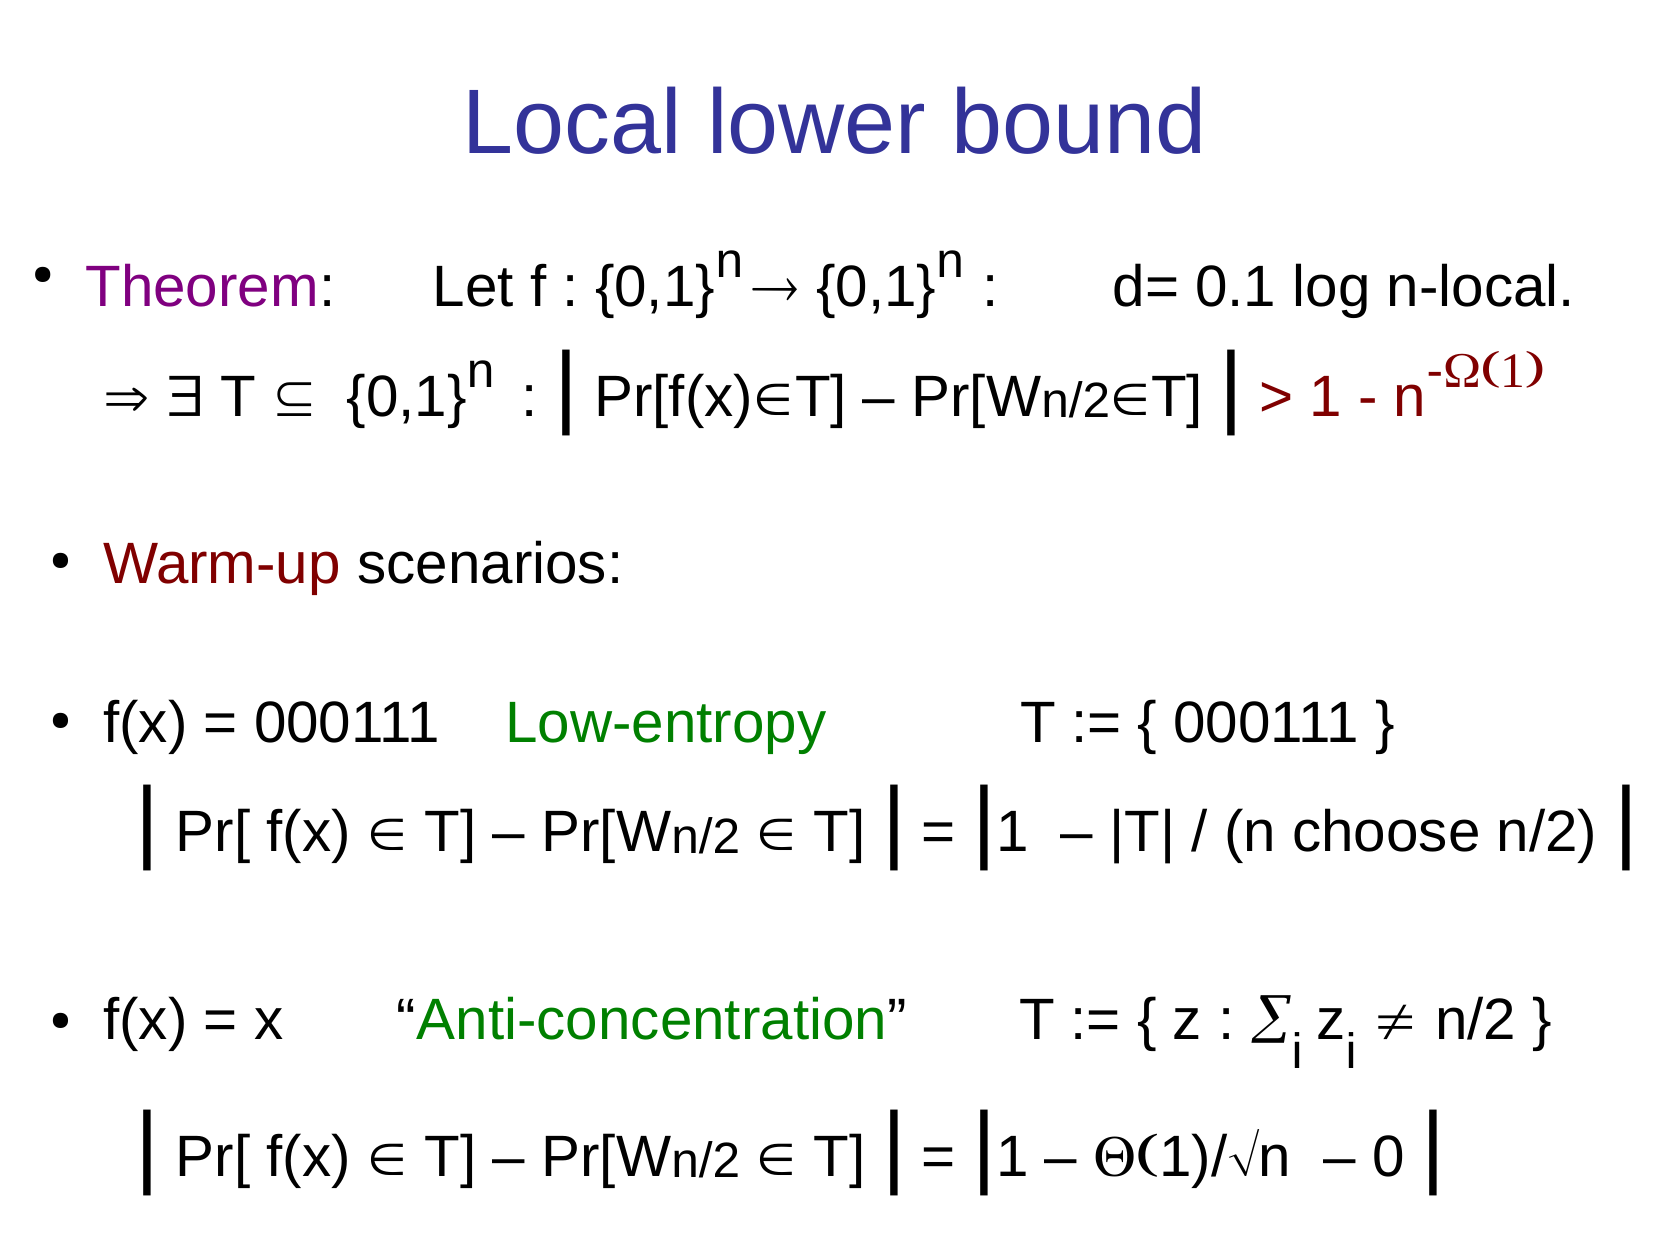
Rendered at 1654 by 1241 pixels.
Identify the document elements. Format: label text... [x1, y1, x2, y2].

title Local lower bound [131, 18, 1538, 226]
list Theorem: Let f : {0,1}n  {0,1}n : d= 0.1 log n-local.   T  {0,1}n : | Pr[f(x)T] – Pr[Wn/2T] | > 1 - n-(1) Warm-up scenarios: f(x) = 000111 Low-entropy T := { 000111 } | Pr[ f(x)  T] – Pr[Wn/2  T] | = |1 – |T| / (n choose n/2) | f(x) = x “Anti-concentration” T := { z : i zi  n/2 } | Pr[ f(x)  T] – Pr[Wn/2  T] | = |1 – Q(1)/n – 0 | [0, 225, 1654, 1241]
